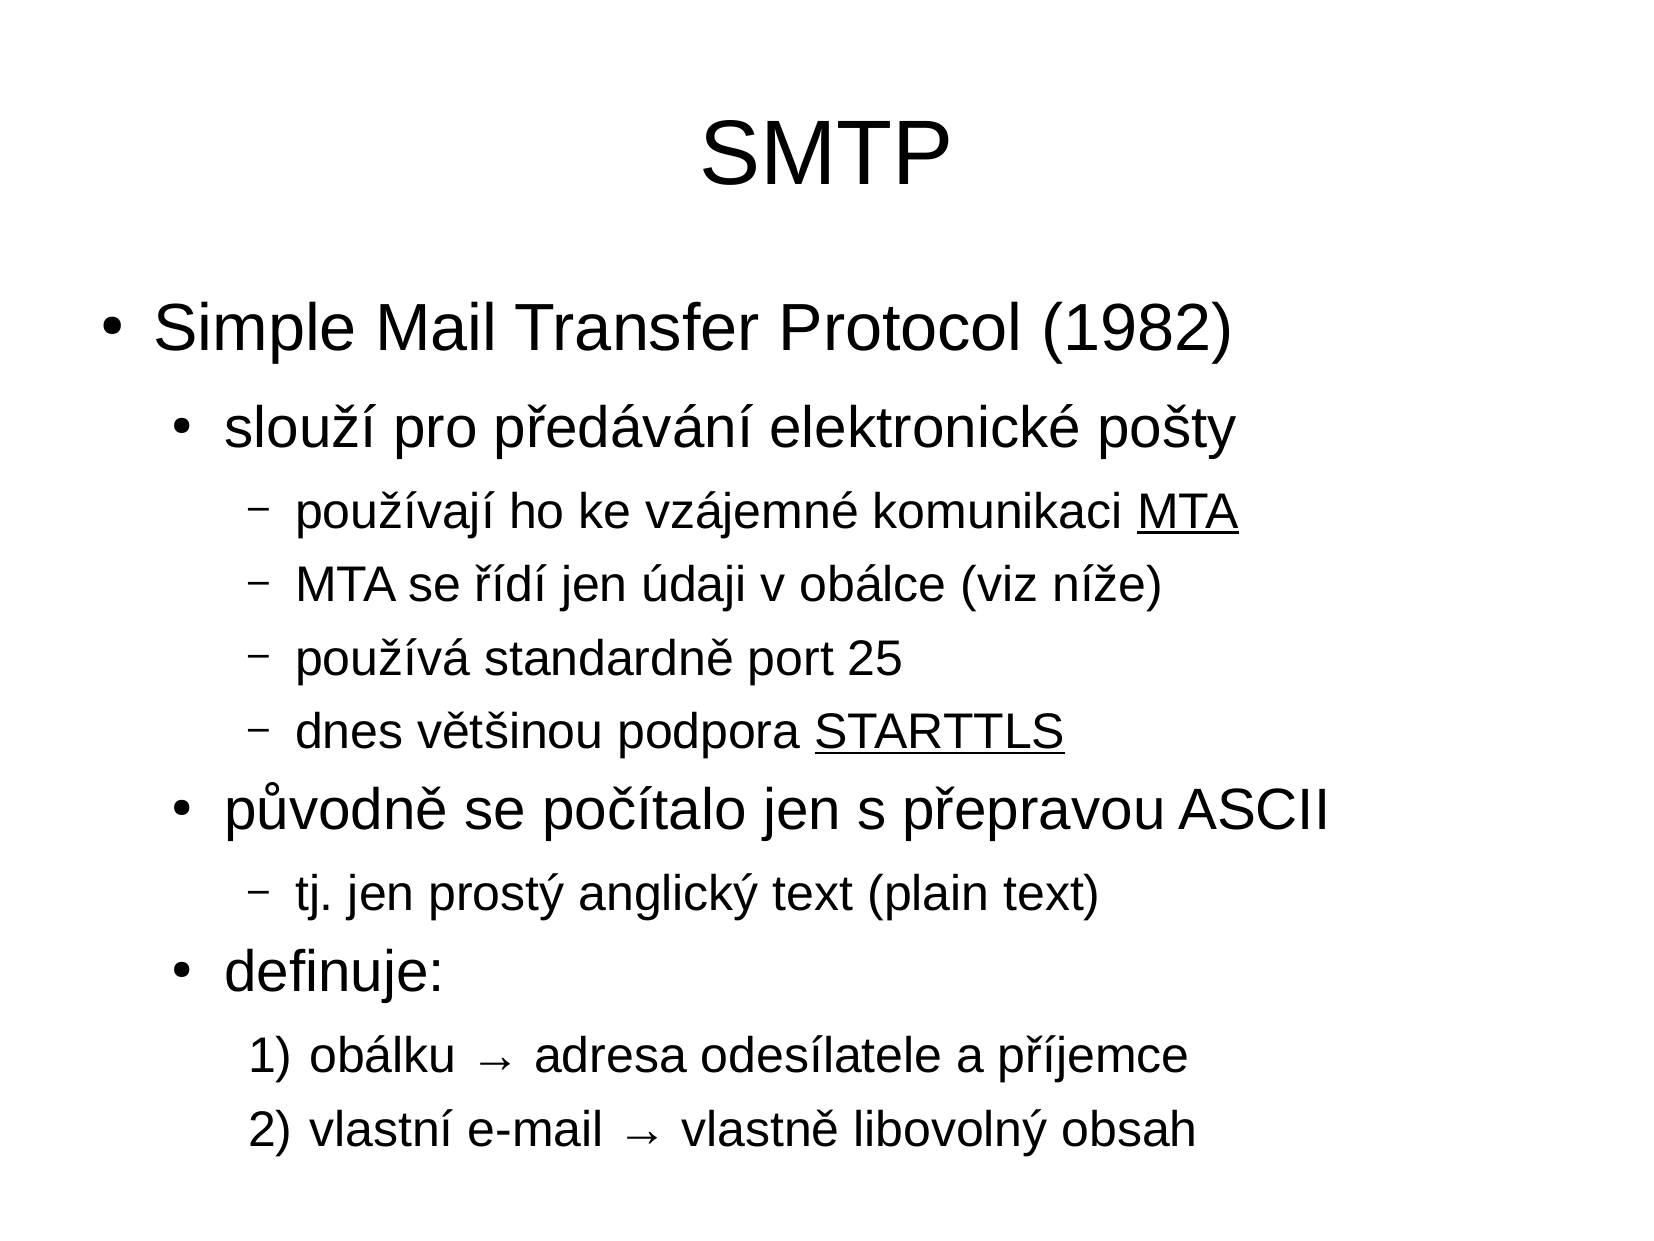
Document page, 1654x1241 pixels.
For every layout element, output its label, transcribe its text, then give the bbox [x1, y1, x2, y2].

title SMTP [82, 56, 1571, 250]
list Simple Mail Transfer Protocol (1982) slouží pro předávání elektronické pošty používají ho ke vzájemné komunikaci MTA MTA se řídí jen údaji v obálce (viz níže) používá standardně port 25 dnes většinou podpora STARTTLS původně se počítalo jen s přepravou ASCII tj. jen prostý anglický text (plain text) definuje: obálku → adresa odesílatele a příjemce vlastní e-mail → vlastně libovolný obsah [82, 290, 1571, 1158]
